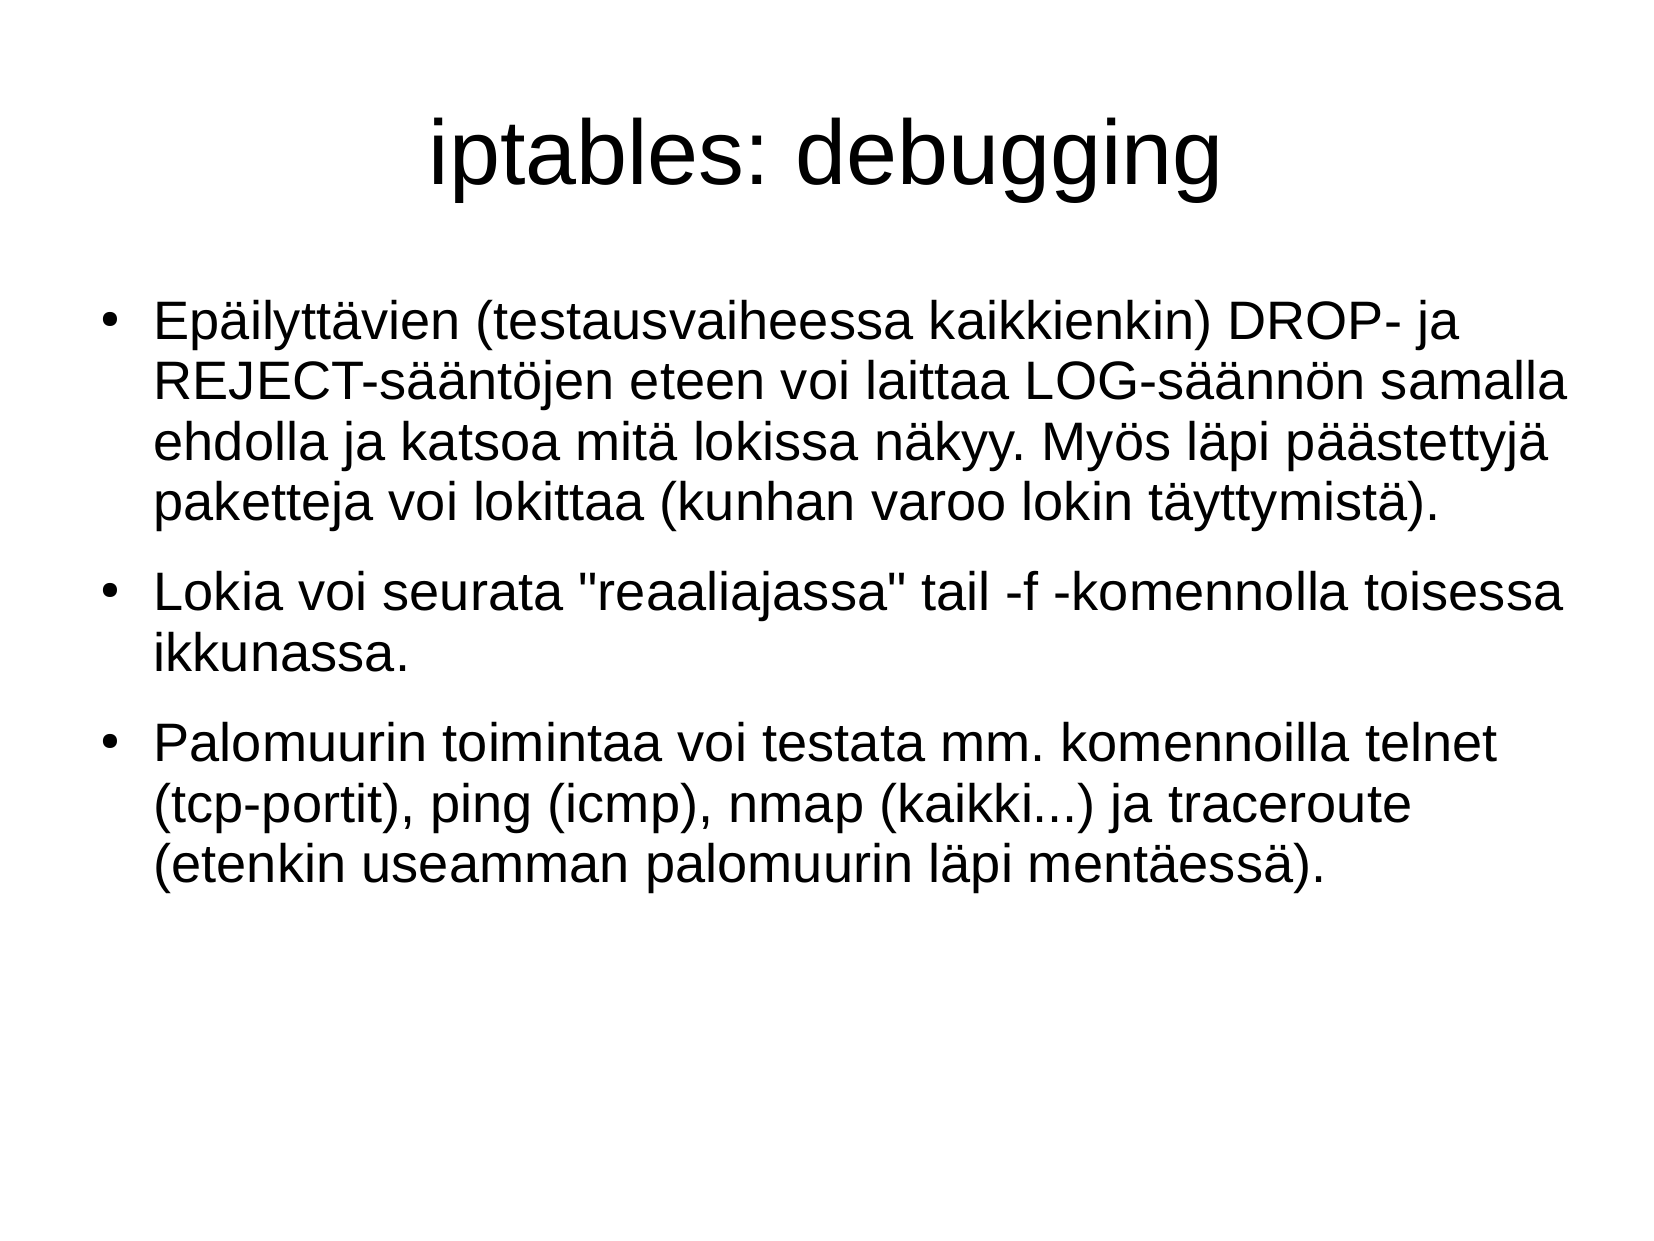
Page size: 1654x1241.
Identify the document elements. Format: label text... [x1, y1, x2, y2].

list Epäilyttävien (testausvaiheessa kaikkienkin) DROP- ja REJECT-sääntöjen eteen voi laittaa LOG-säännön samalla ehdolla ja katsoa mitä lokissa näkyy. Myös läpi päästettyjä paketteja voi lokittaa (kunhan varoo lokin täyttymistä). Lokia voi seurata "reaaliajassa" tail -f -komennolla toisessa ikkunassa. Palomuurin toimintaa voi testata mm. komennoilla telnet (tcp-portit), ping (icmp), nmap (kaikki...) ja traceroute (etenkin useamman palomuurin läpi mentäessä). [82, 290, 1571, 1010]
title iptables: debugging [82, 49, 1571, 257]
